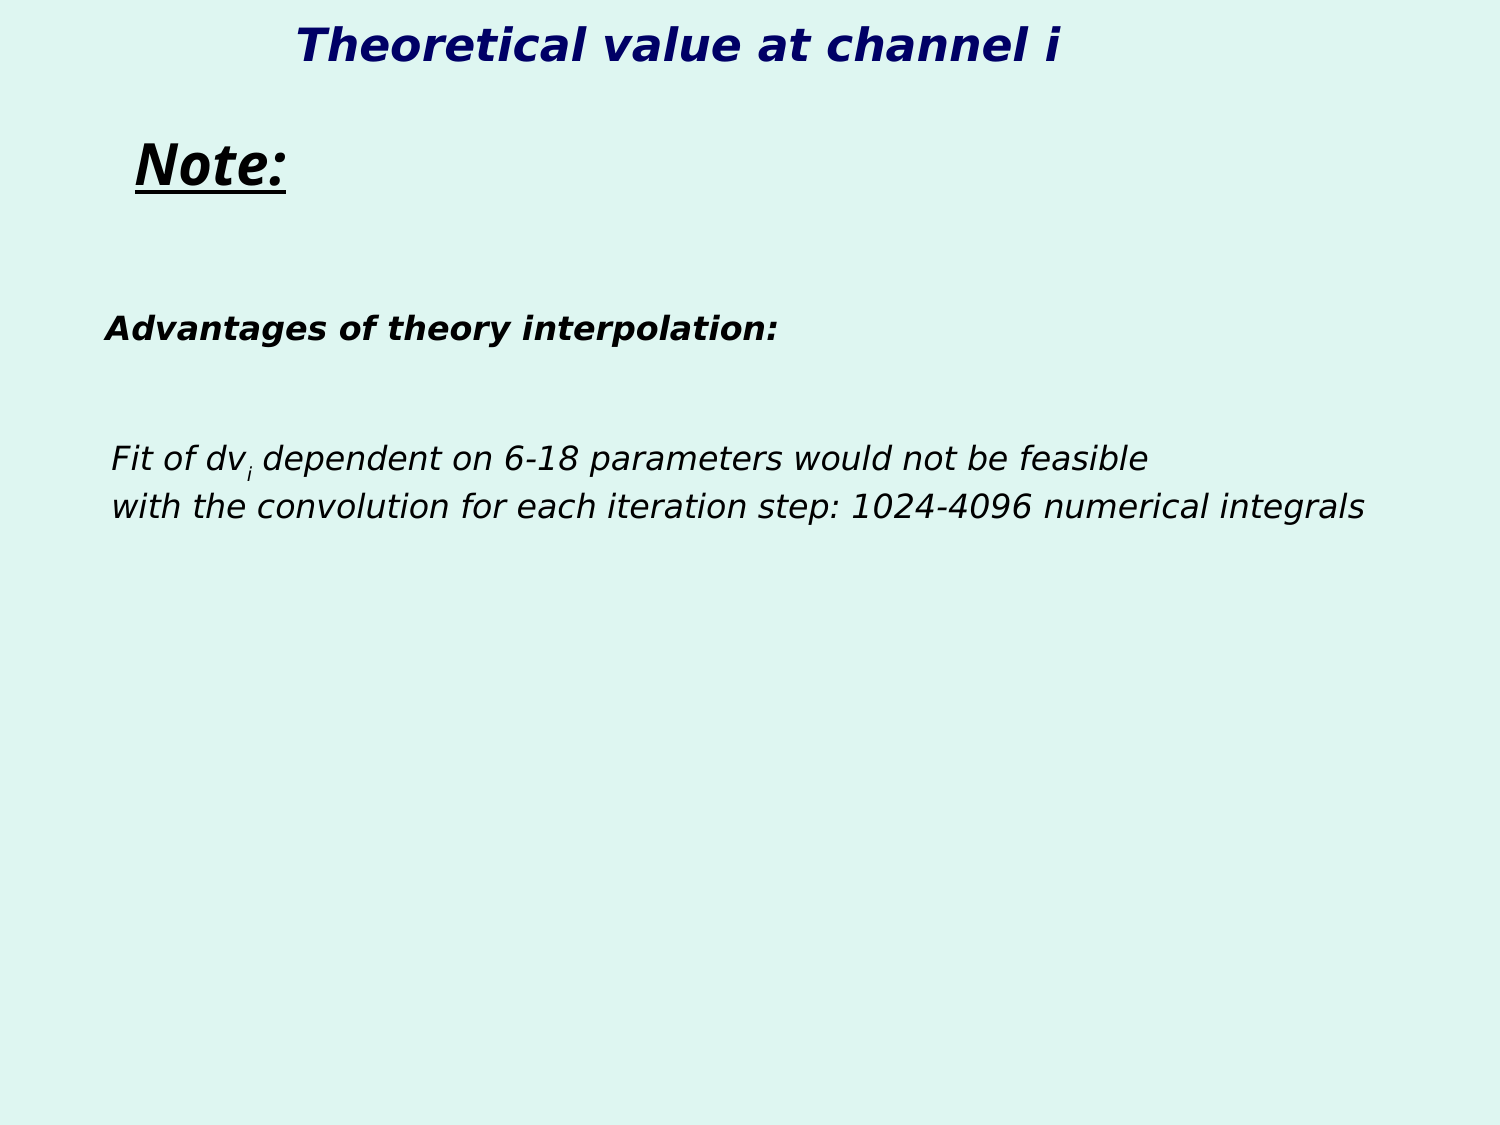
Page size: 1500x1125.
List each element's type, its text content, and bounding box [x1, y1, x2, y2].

text_box Fit of dvi dependent on 6-18 parameters would not be feasible with the convolution for each iteration step: 1024-4096 numerical integrals [96, 429, 1393, 543]
text_box Theoretical value at channel i [280, 8, 1170, 79]
text_box Advantages of theory interpolation: [90, 299, 795, 360]
text_box Note: [120, 120, 304, 205]
